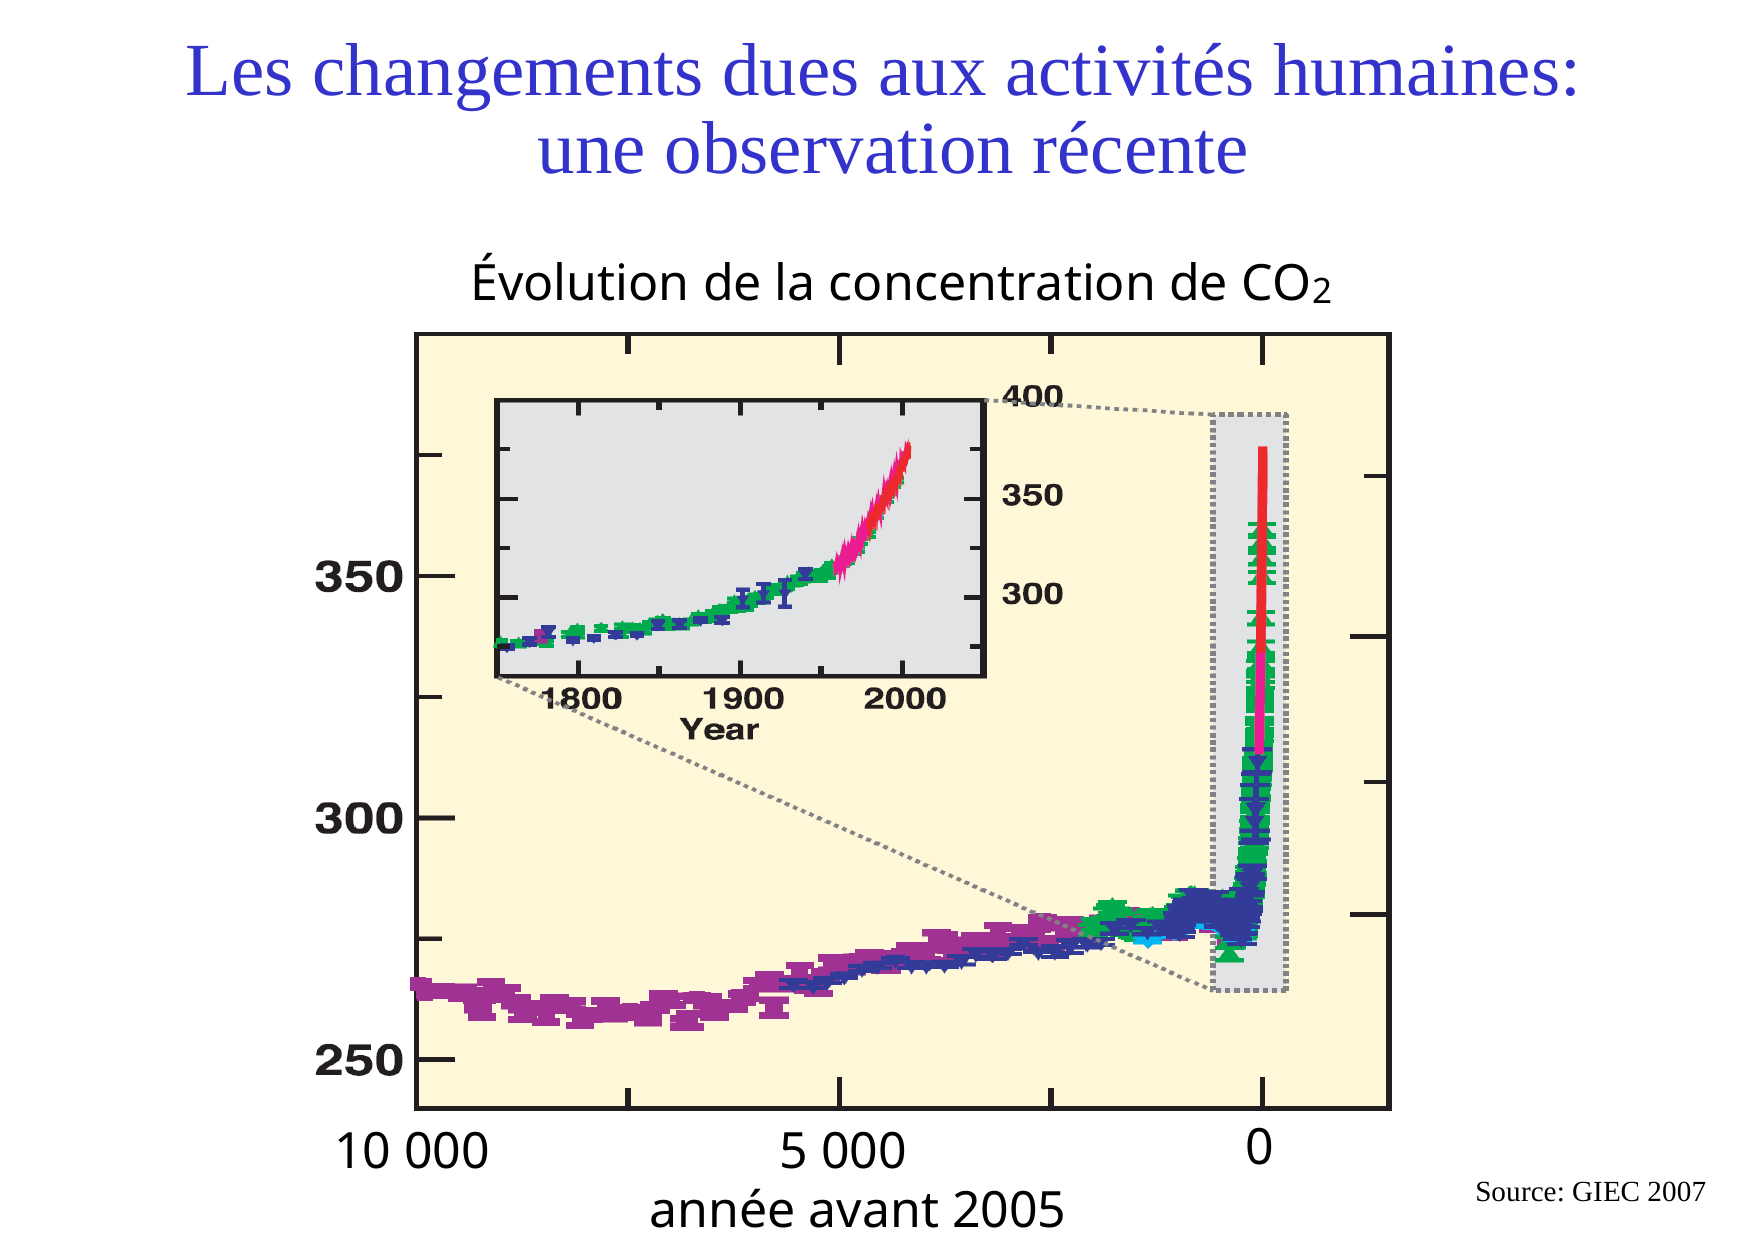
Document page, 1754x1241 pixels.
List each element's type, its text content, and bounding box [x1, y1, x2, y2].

text_box Évolution de la concentration de CO2 [204, 239, 1598, 325]
text_box Source: GIEC 2007 [1280, 1169, 1722, 1216]
picture [303, 325, 1400, 1117]
text_box année avant 2005 [435, 1167, 1280, 1241]
text_box 0 [1140, 1103, 1379, 1177]
text_box 10 000 [293, 1107, 531, 1181]
text_box Les changements dues aux activités humaines: une observation récente [137, 25, 1650, 197]
text_box 5 000 [724, 1107, 962, 1167]
